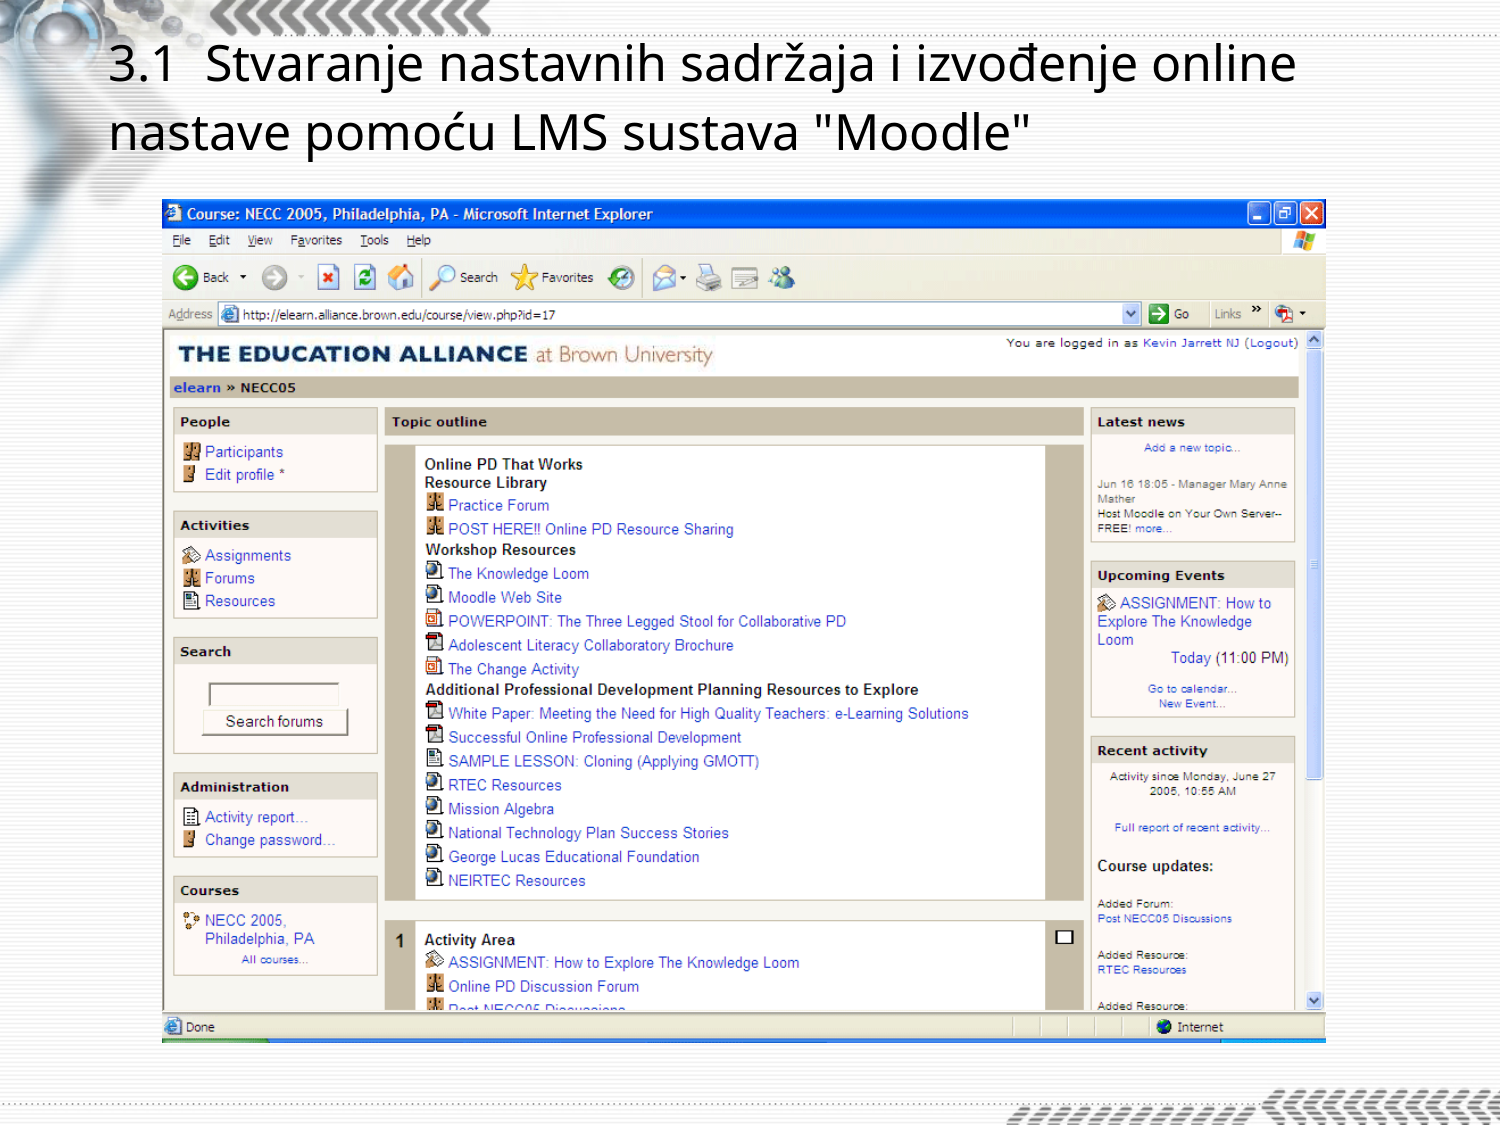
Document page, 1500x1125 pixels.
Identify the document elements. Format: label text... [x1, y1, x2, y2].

picture [0, 0, 1500, 1125]
title 3.1 Stvaranje nastavnih sadržaja i izvođenje online nastave pomoću LMS sustava "Moodle" [94, 36, 1500, 173]
